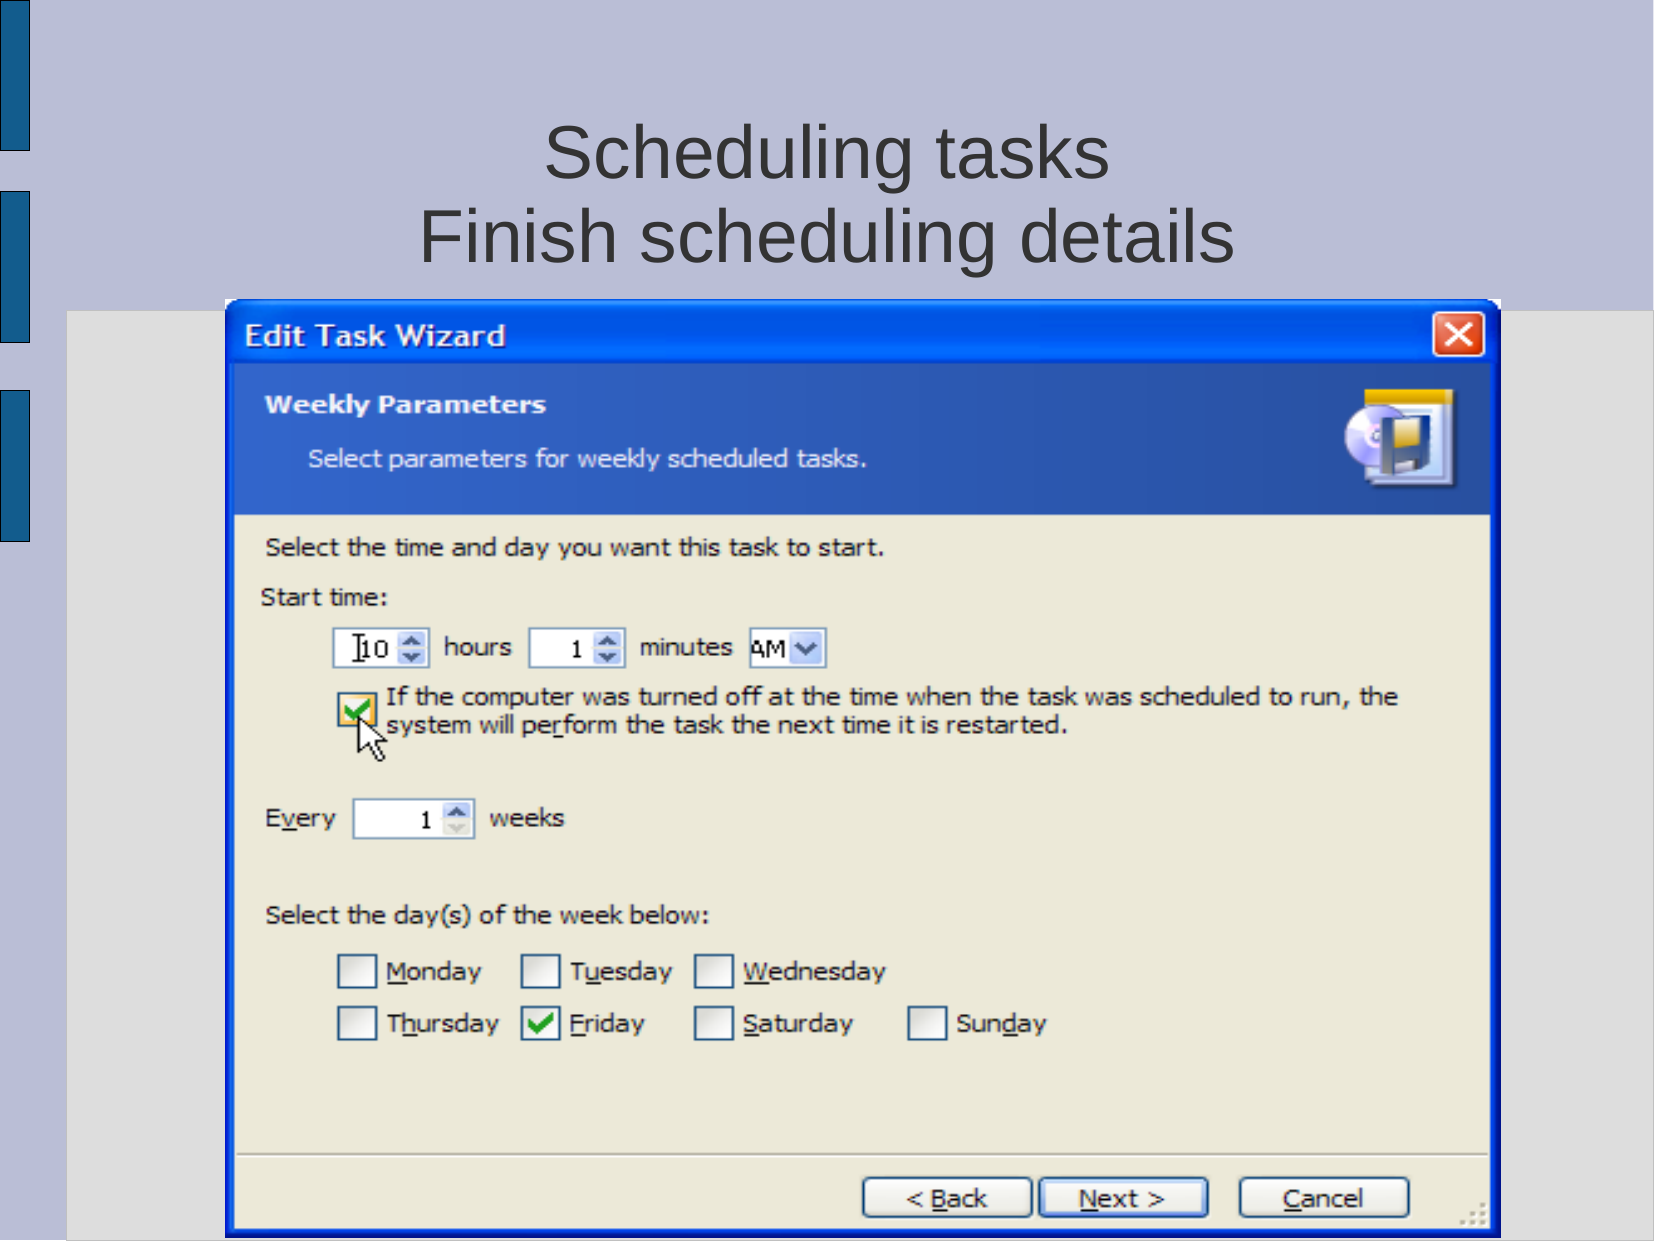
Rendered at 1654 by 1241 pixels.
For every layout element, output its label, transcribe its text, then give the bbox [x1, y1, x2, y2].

title Scheduling tasks Finish scheduling details [121, 91, 1534, 299]
picture [225, 299, 1501, 1238]
